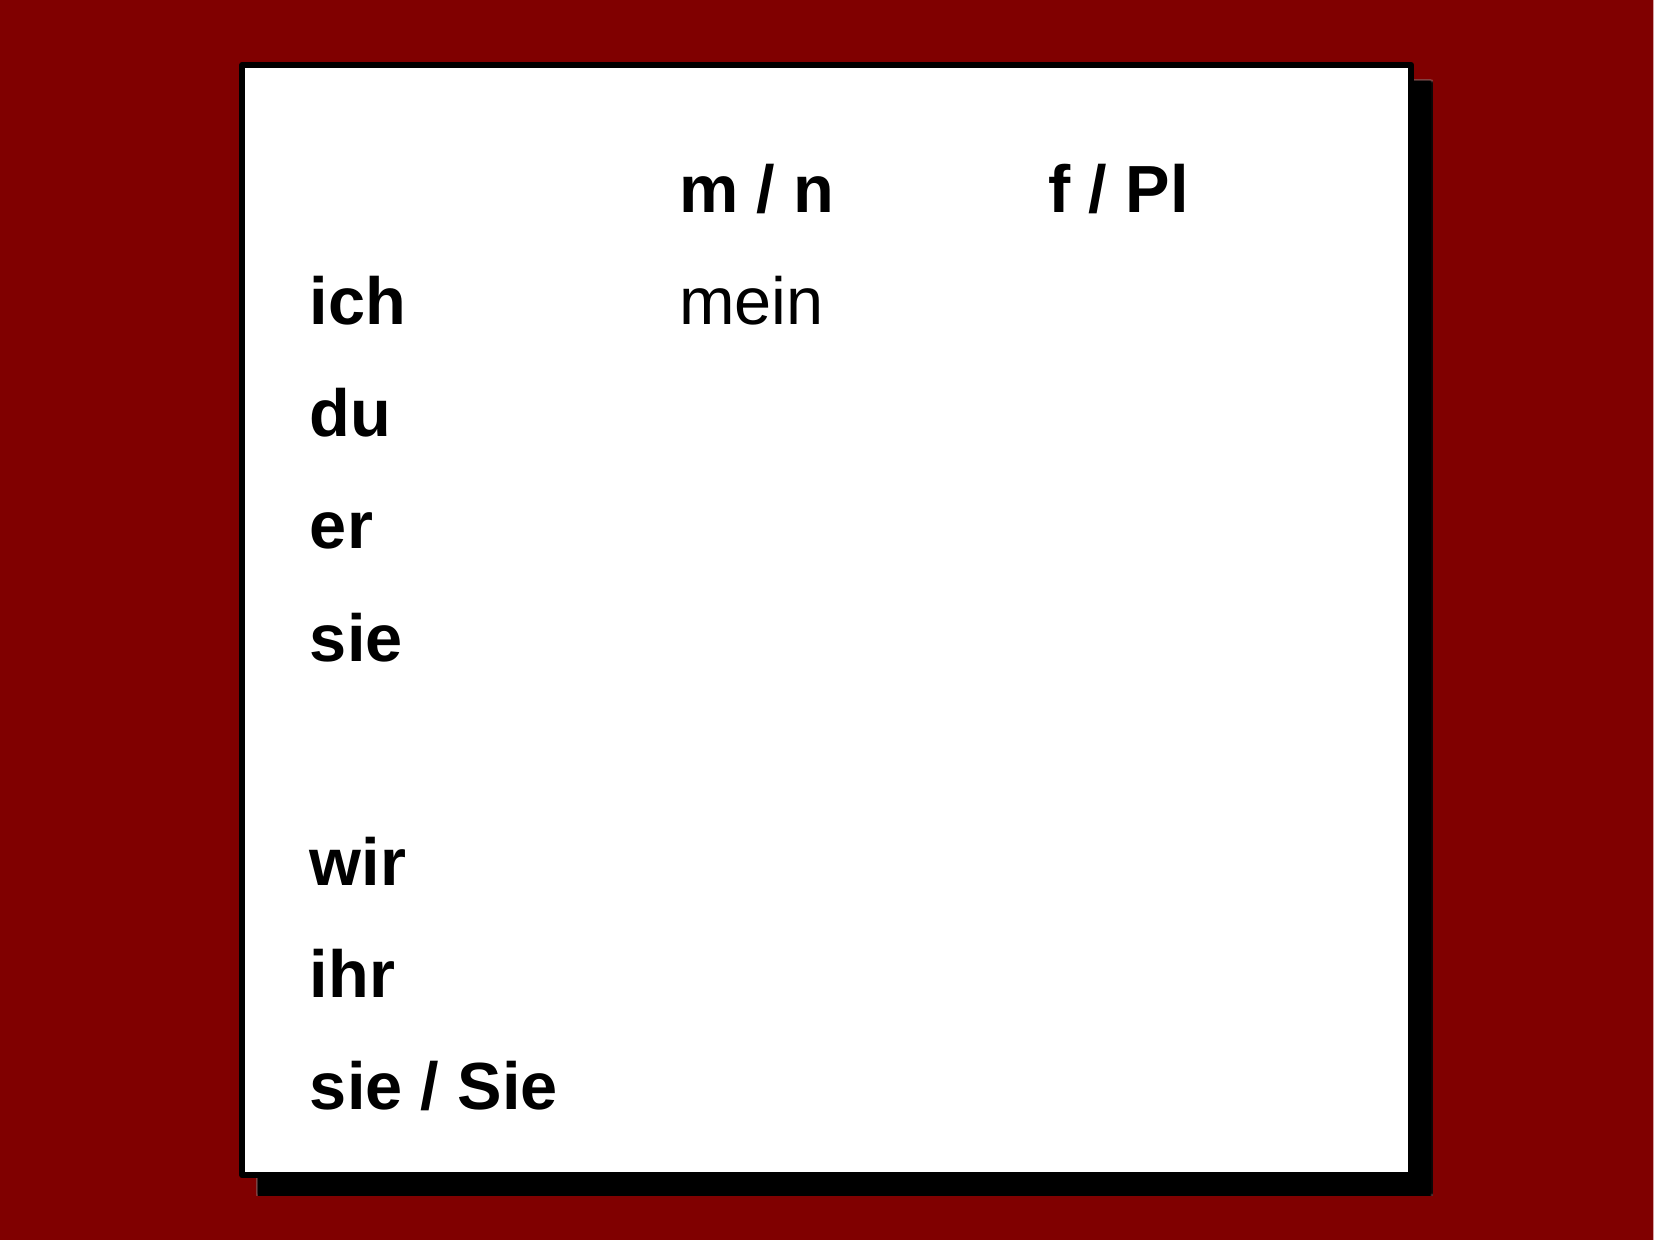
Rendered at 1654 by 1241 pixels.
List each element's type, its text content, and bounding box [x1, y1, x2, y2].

text_box m / n f / Pl ich mein du er sie wir ihr sie / Sie [295, 107, 1382, 1133]
text_box [242, 64, 1412, 1176]
